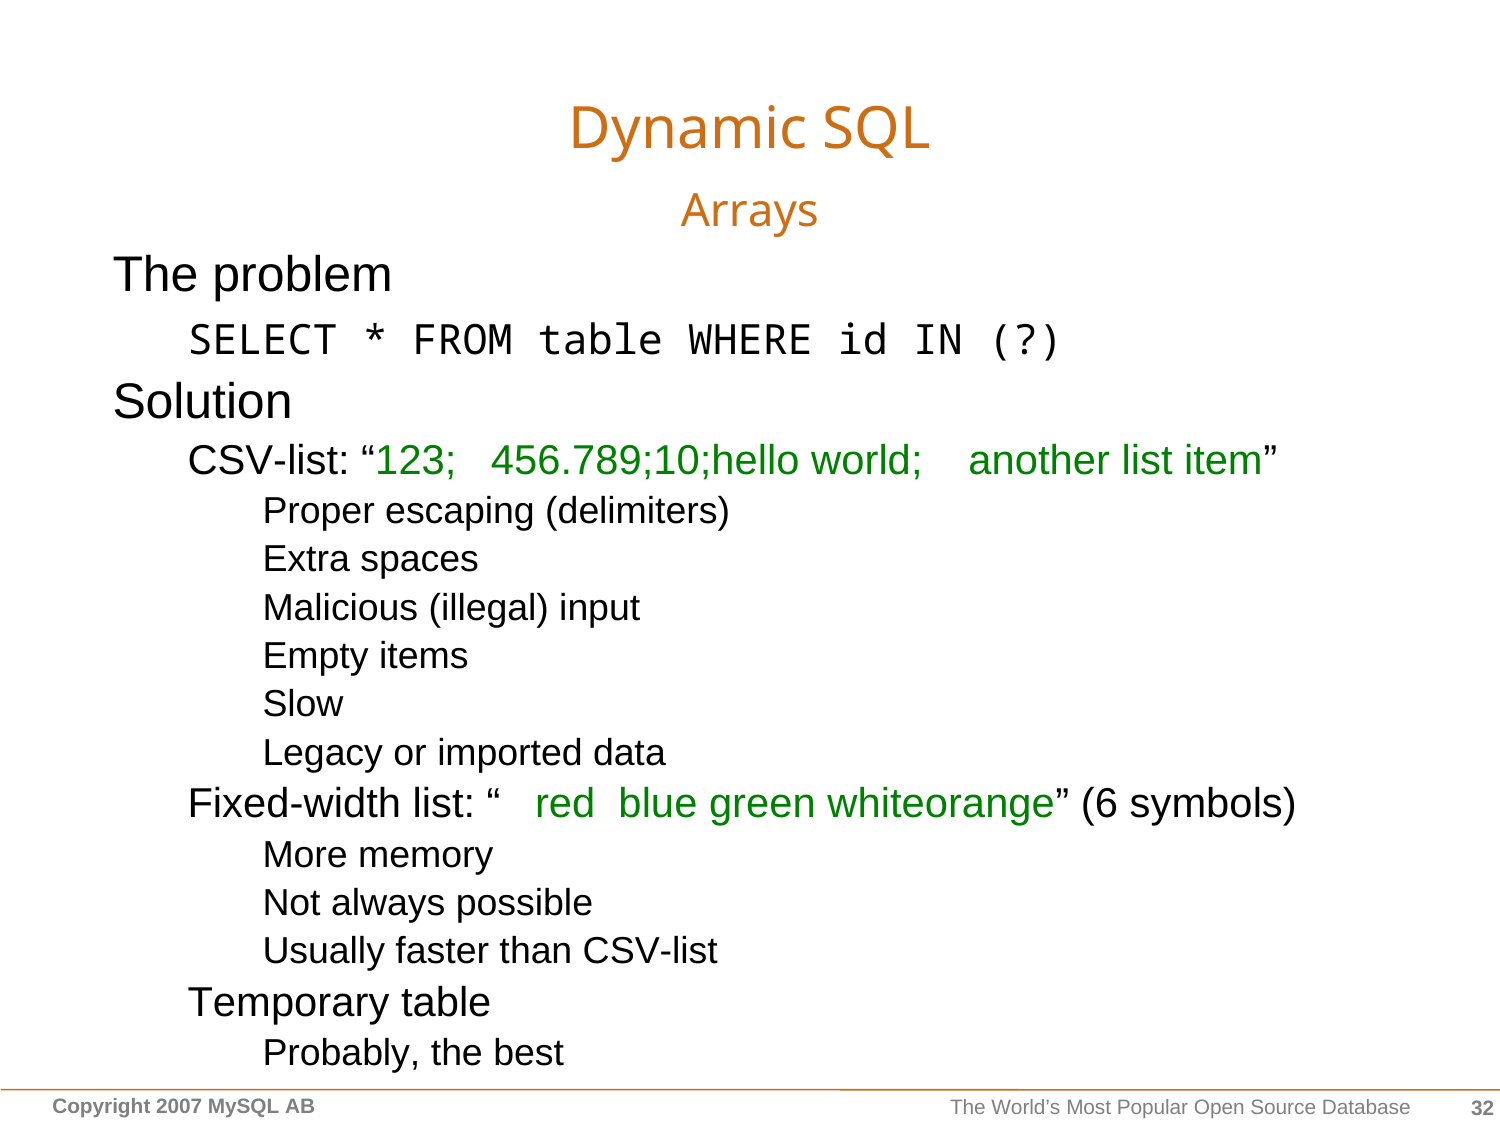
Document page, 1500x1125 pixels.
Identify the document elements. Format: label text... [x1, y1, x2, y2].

list The problem SELECT * FROM table WHERE id IN (?) Solution CSV-list: “123; 456.789;10;hello world; another list item” Proper escaping (delimiters) Extra spaces Malicious (illegal) input Empty items Slow Legacy or imported data Fixed-width list: “ red blue green whiteorange” (6 symbols) More memory Not always possible Usually faster than CSV-list Temporary table Probably, the best [112, 249, 1388, 1098]
title Dynamic SQL Arrays [0, 77, 1500, 236]
